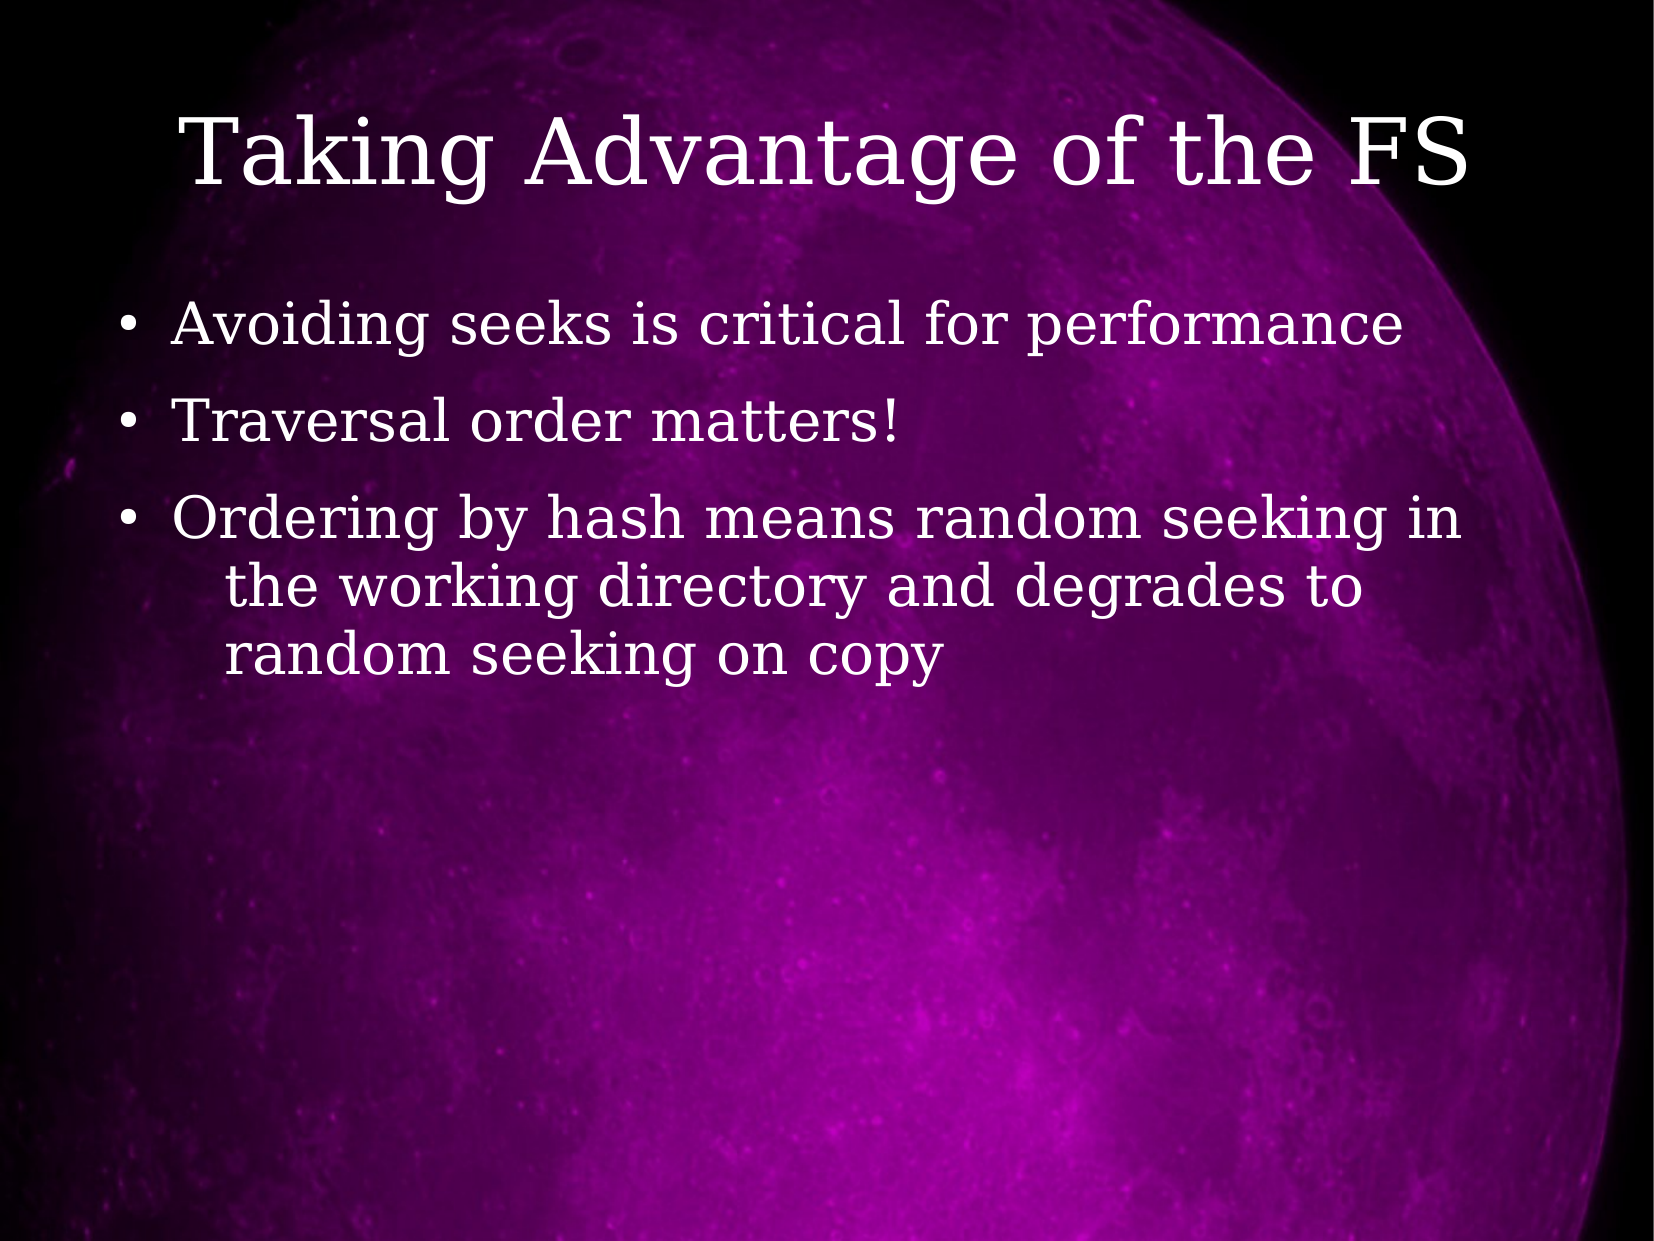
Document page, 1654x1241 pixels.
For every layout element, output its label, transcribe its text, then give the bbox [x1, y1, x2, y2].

list Avoiding seeks is critical for performance Traversal order matters! Ordering by hash means random seeking in the working directory and degrades to random seeking on copy [82, 290, 1571, 1109]
picture [0, 0, 1654, 1241]
title Taking Advantage of the FS [82, 49, 1571, 257]
